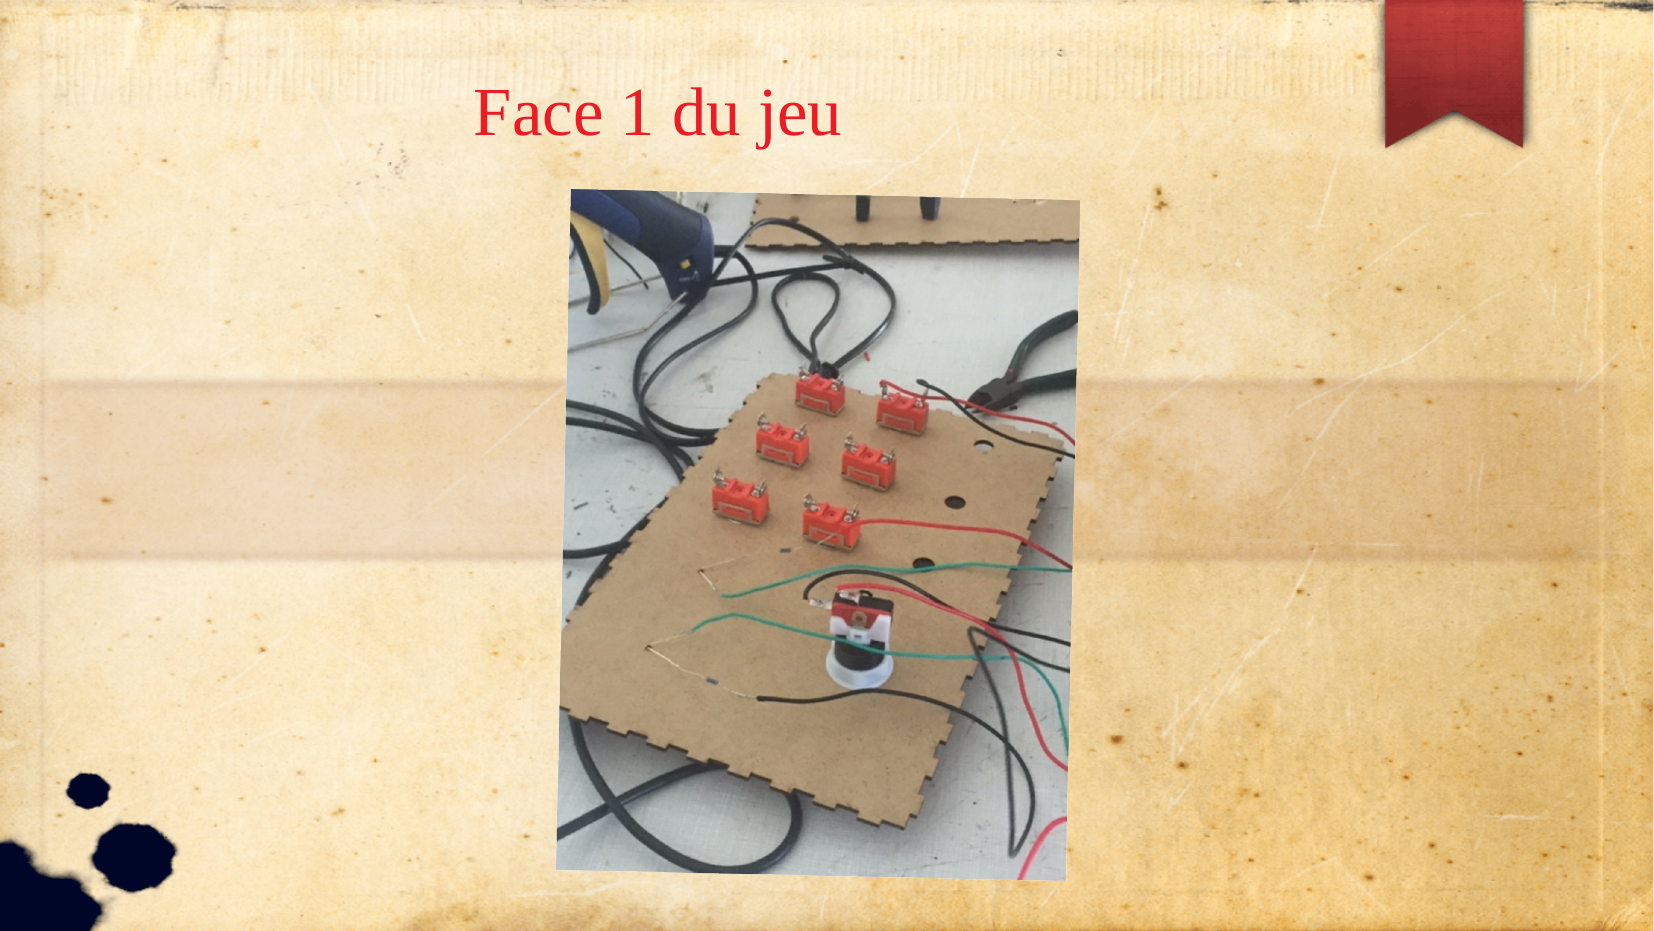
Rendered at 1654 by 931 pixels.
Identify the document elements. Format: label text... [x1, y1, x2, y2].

title Face 1 du jeu [82, 35, 1235, 189]
picture [0, 0, 1654, 931]
